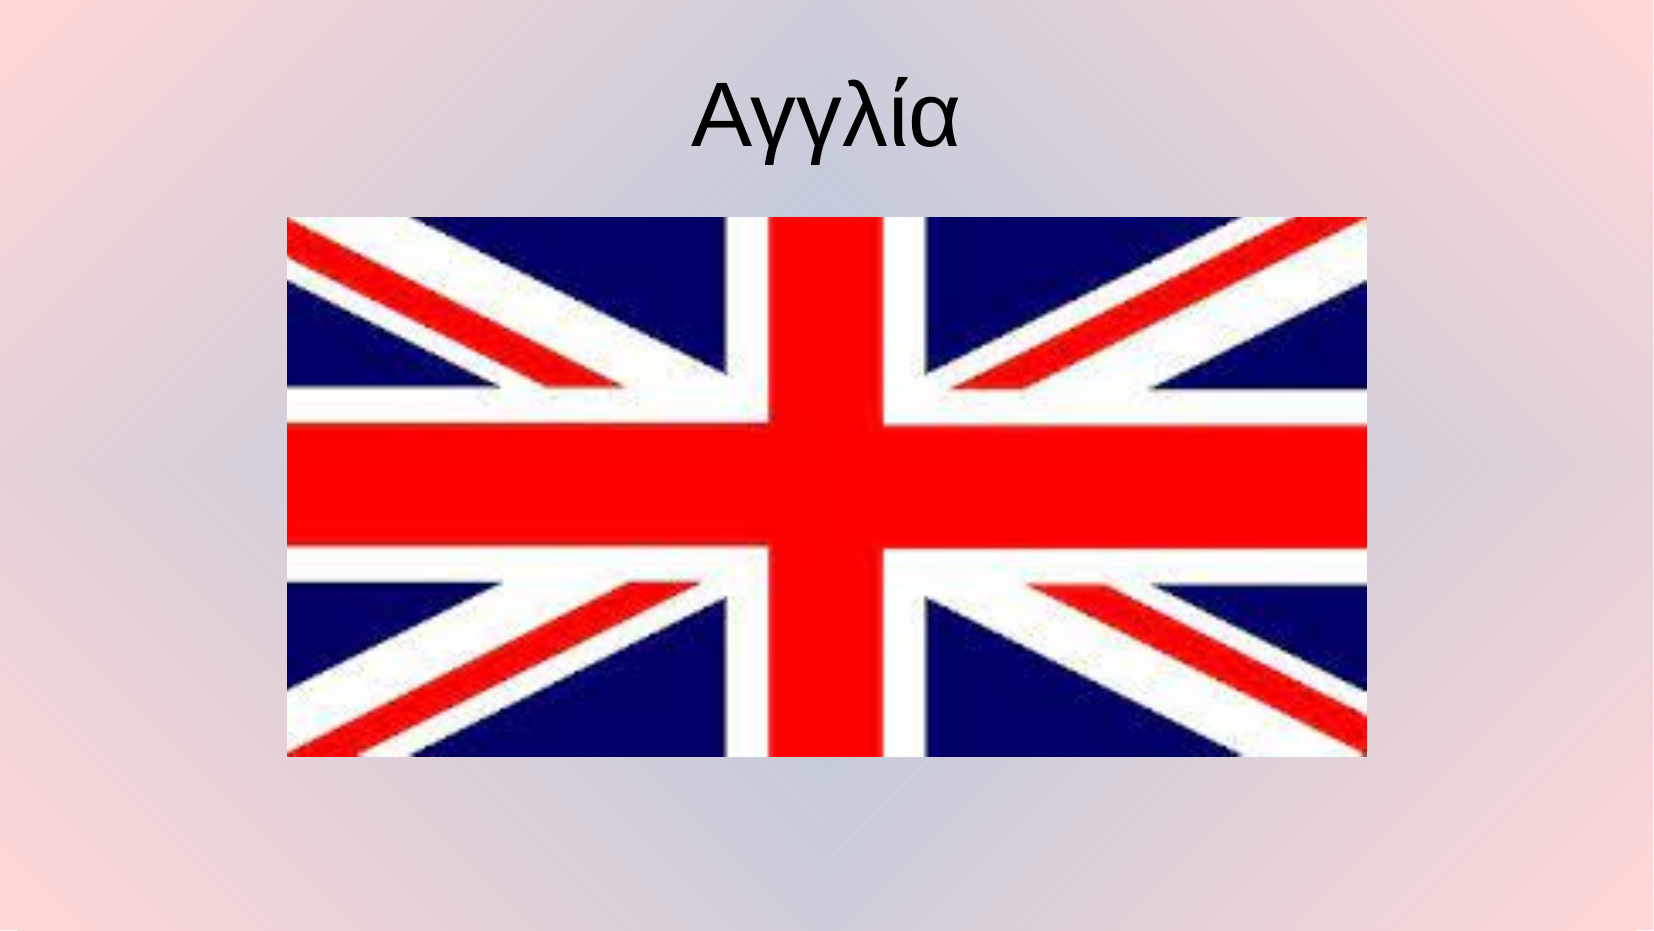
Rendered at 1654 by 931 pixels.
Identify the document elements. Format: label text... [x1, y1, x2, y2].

title Αγγλία [82, 37, 1571, 193]
picture [287, 217, 1367, 758]
